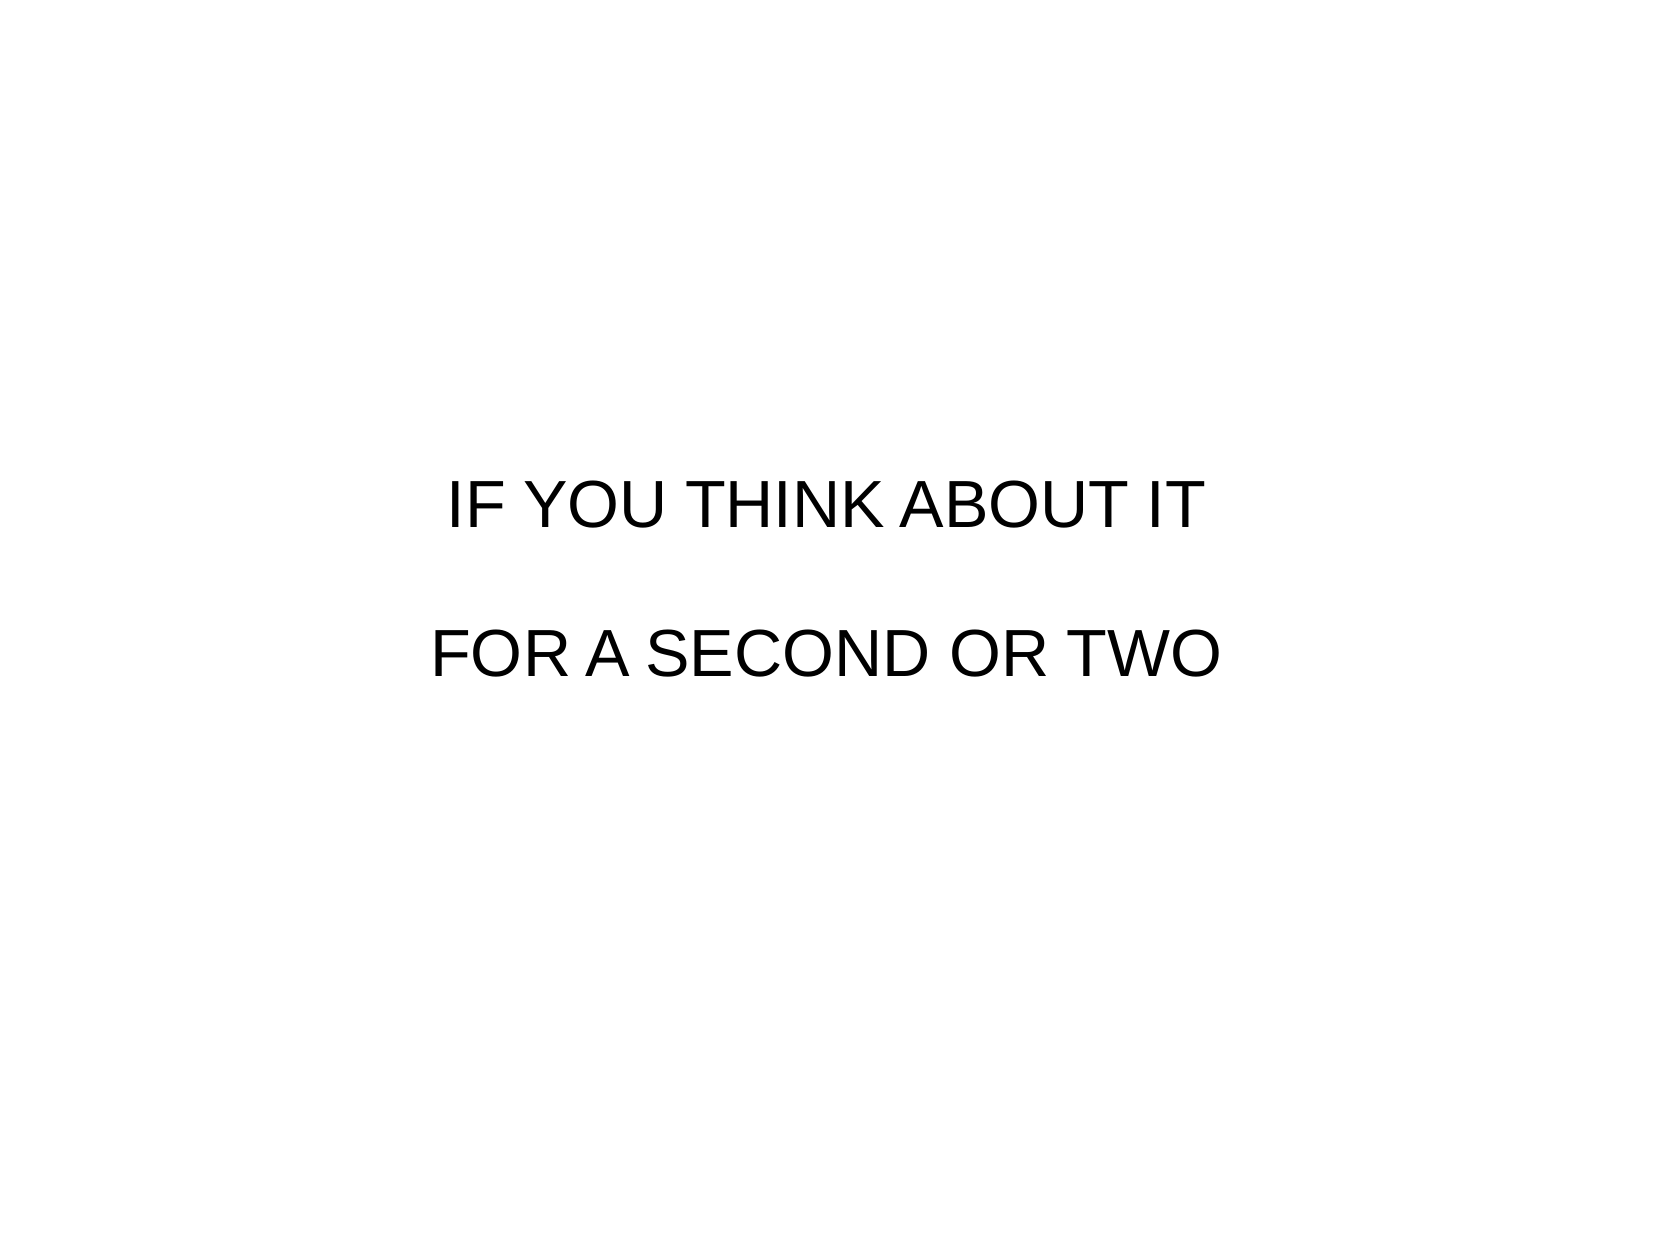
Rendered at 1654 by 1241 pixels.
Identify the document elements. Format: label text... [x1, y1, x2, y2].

subtitle IF YOU THINK ABOUT IT FOR A SECOND OR TWO [82, 49, 1571, 1109]
